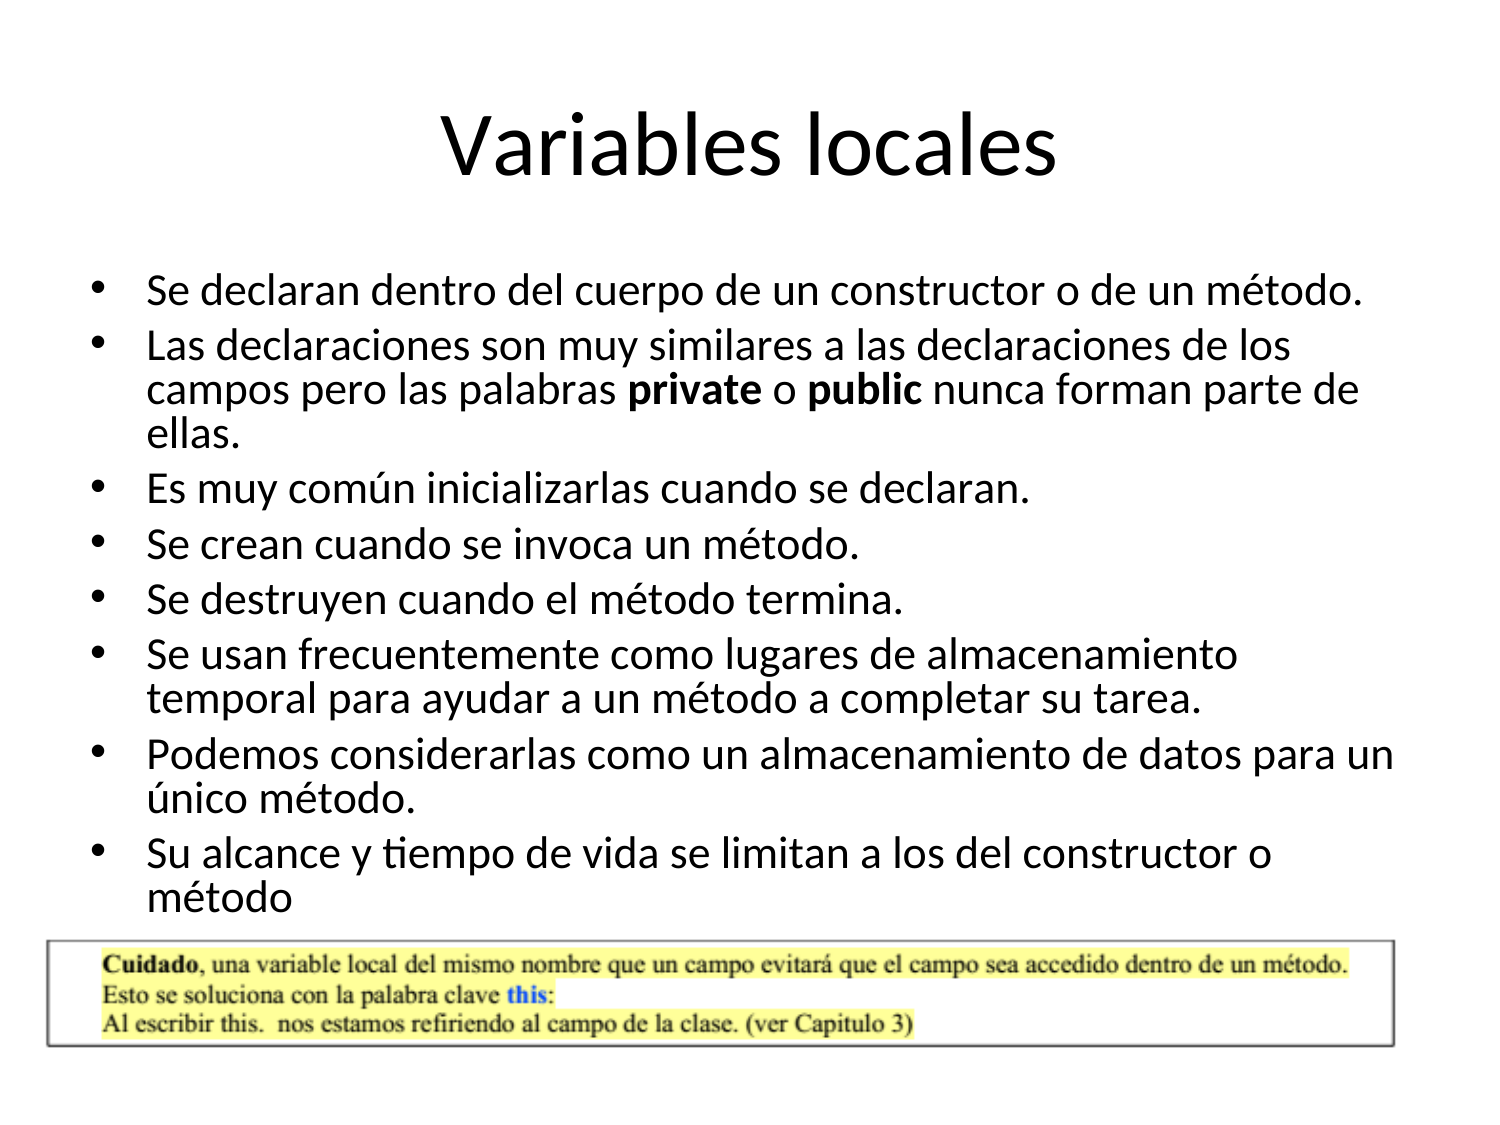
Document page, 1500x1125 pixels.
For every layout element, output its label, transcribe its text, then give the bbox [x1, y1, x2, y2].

title Variables locales [75, 45, 1426, 233]
picture [41, 927, 1405, 1059]
list Se declaran dentro del cuerpo de un constructor o de un método. Las declaraciones son muy similares a las declaraciones de los campos pero las palabras private o public nunca forman parte de ellas. Es muy común inicializarlas cuando se declaran. Se crean cuando se invoca un método. Se destruyen cuando el método termina. Se usan frecuentemente como lugares de almacenamiento temporal para ayudar a un método a completar su tarea. Podemos considerarlas como un almacenamiento de datos para un único método. Su alcance y tiempo de vida se limitan a los del constructor o método [75, 262, 1426, 1005]
